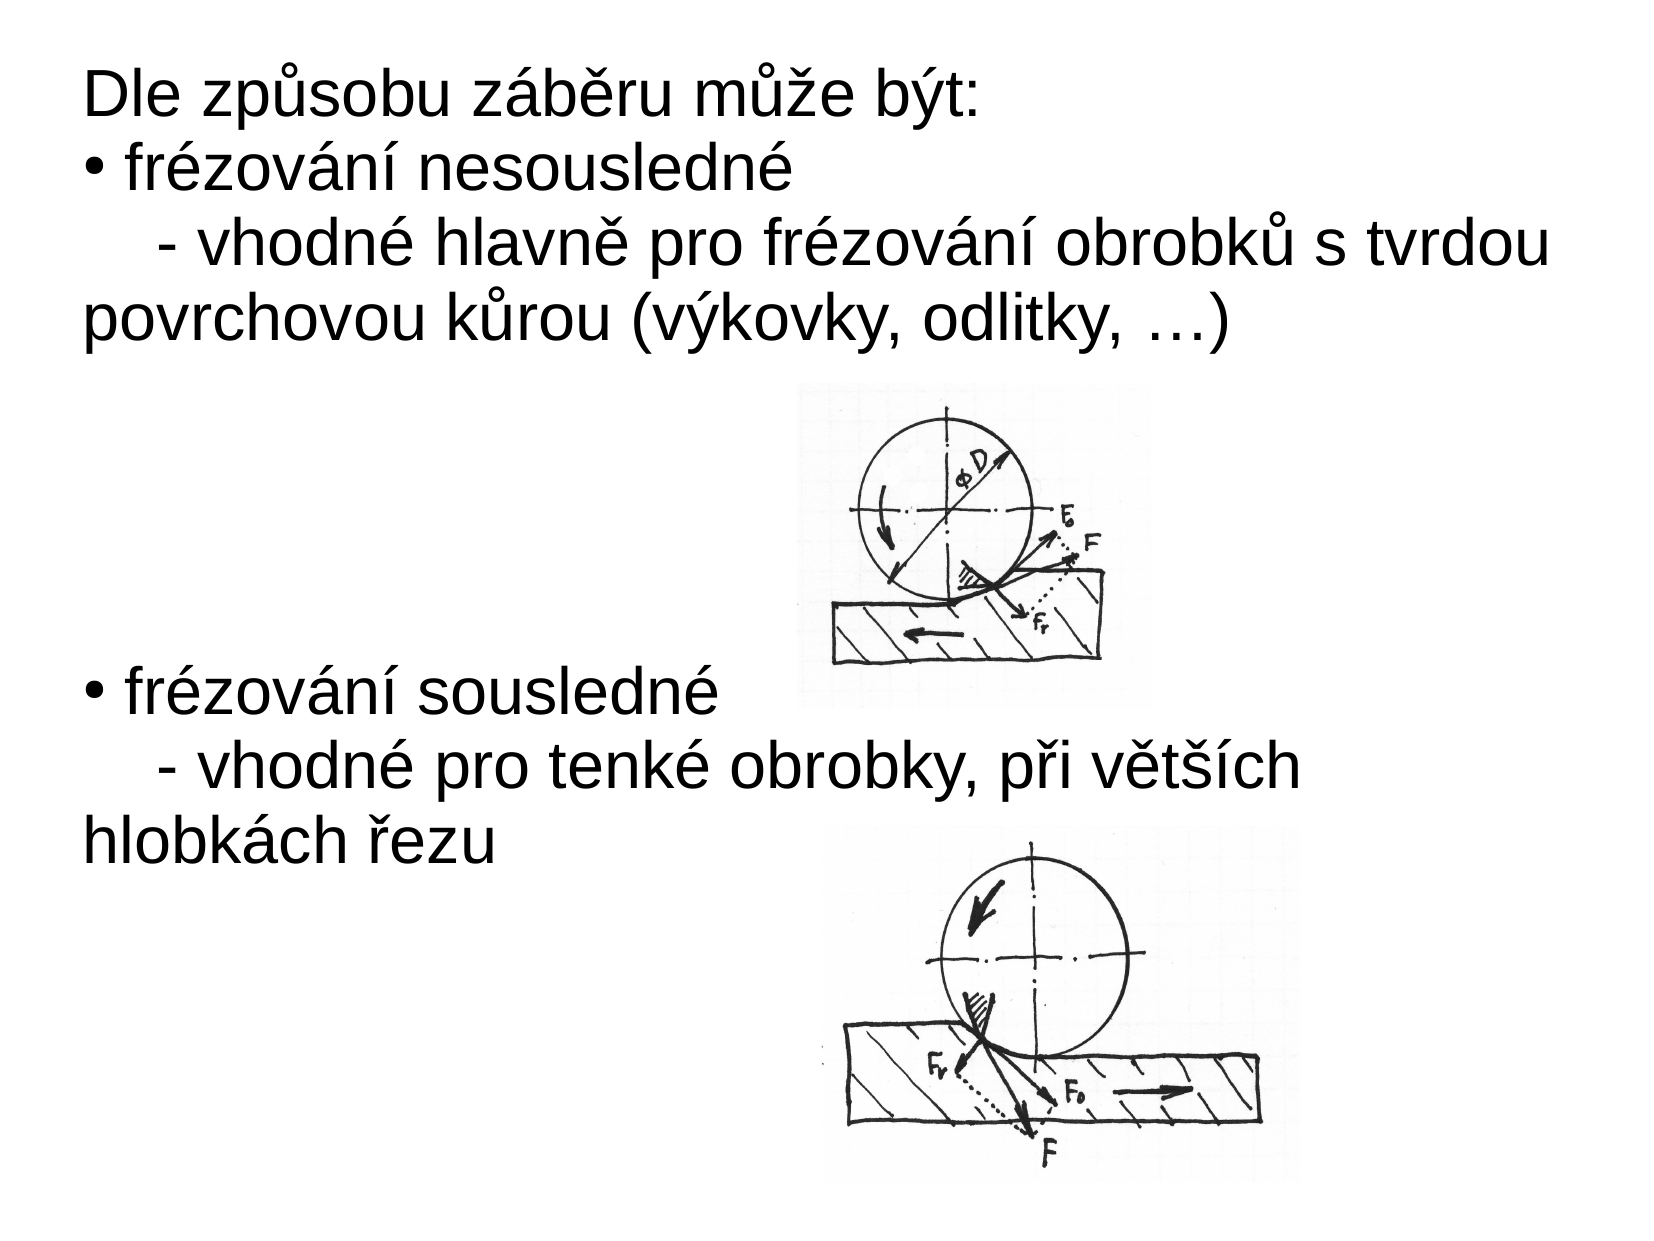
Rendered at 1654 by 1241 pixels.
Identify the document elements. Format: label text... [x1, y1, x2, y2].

picture [821, 826, 1300, 1182]
subtitle Dle způsobu záběru může být: frézování nesousledné - vhodné hlavně pro frézování obrobků s tvrdou povrchovou kůrou (výkovky, odlitky, …) frézování sousledné - vhodné pro tenké obrobky, při větších hlobkách řezu [82, 55, 1571, 1103]
picture [797, 383, 1152, 709]
